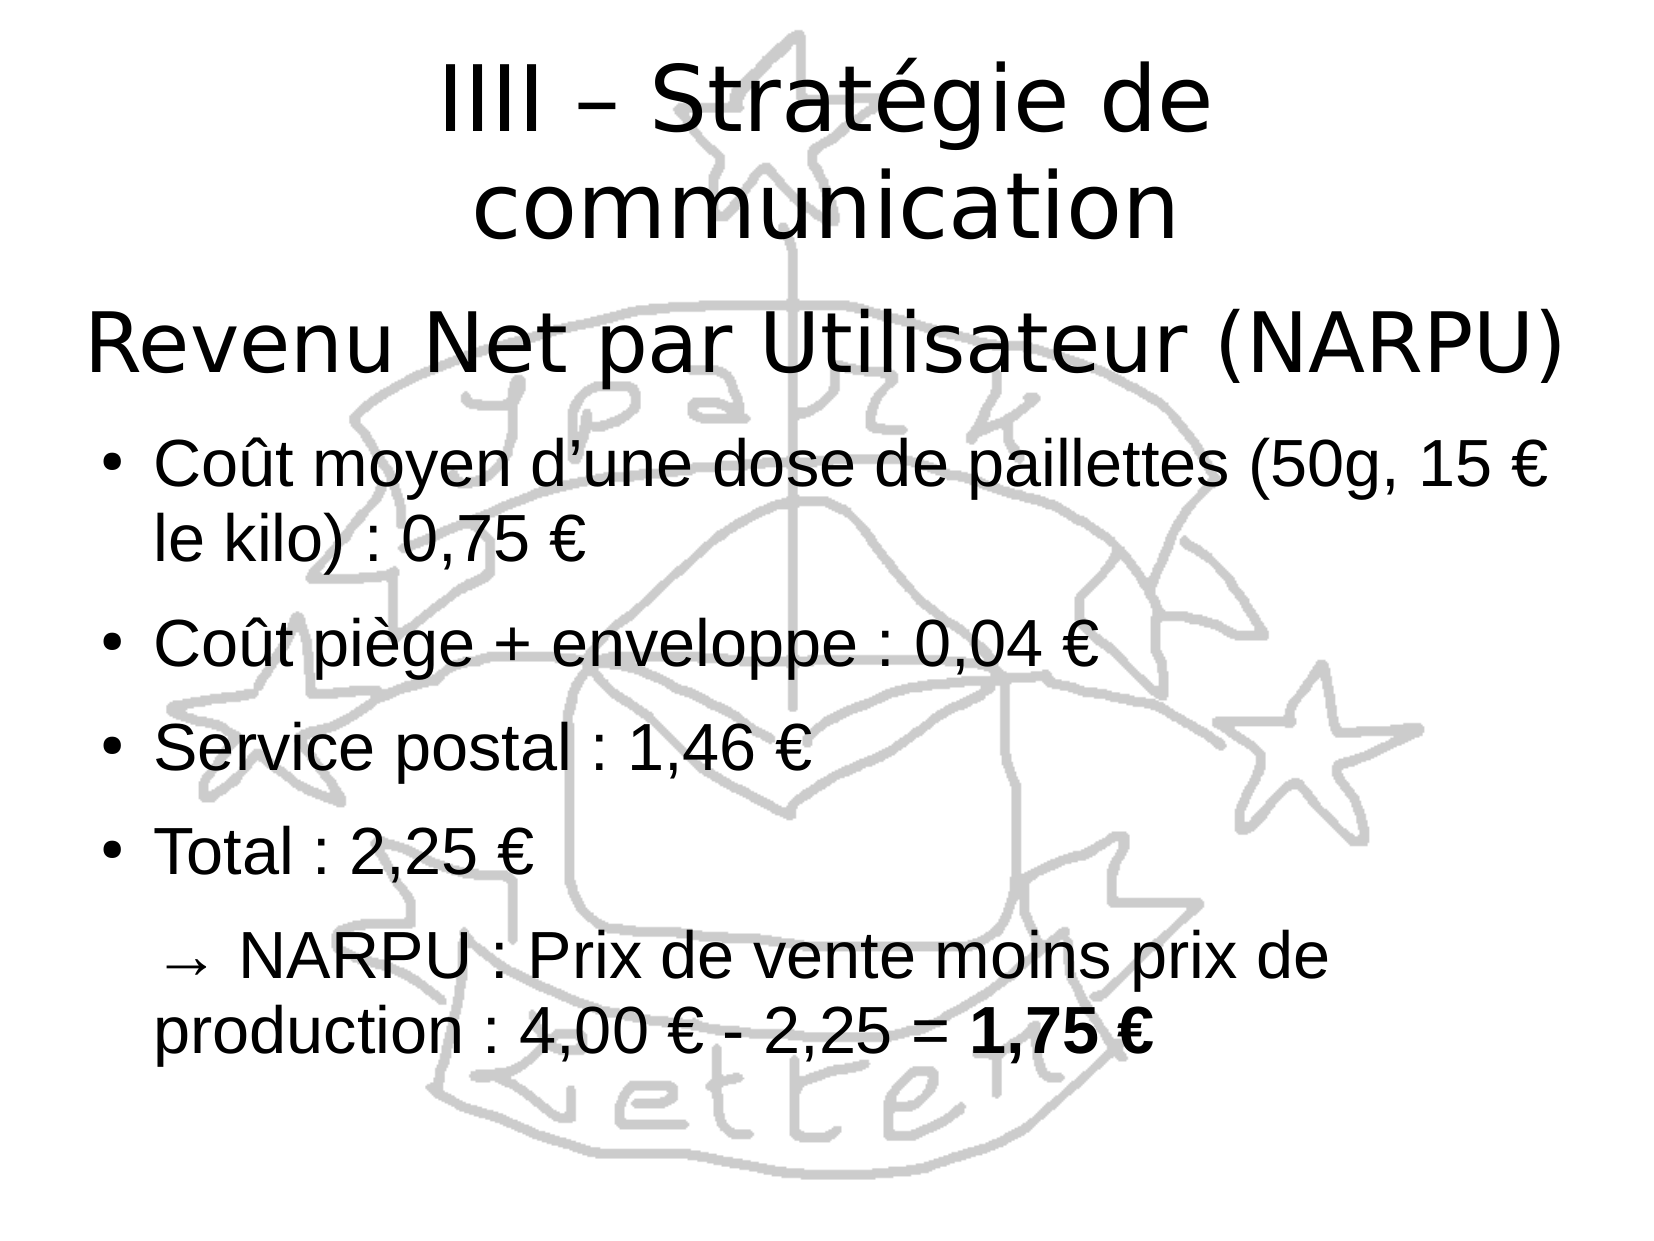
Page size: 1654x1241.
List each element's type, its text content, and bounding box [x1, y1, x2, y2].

text_box Revenu Net par Utilisateur (NARPU) [0, 287, 1654, 385]
picture [29, 385, 1648, 1241]
title IIII – Stratégie de communication [82, 45, 1571, 261]
list Coût moyen d’une dose de paillettes (50g, 15 € le kilo) : 0,75 € Coût piège + enveloppe : 0,04 € Service postal : 1,46 € Total : 2,25 € → NARPU : Prix de vente moins prix de production : 4,00 € - 2,25 = 1,75 € [82, 426, 1571, 1146]
picture [29, 11, 1648, 287]
